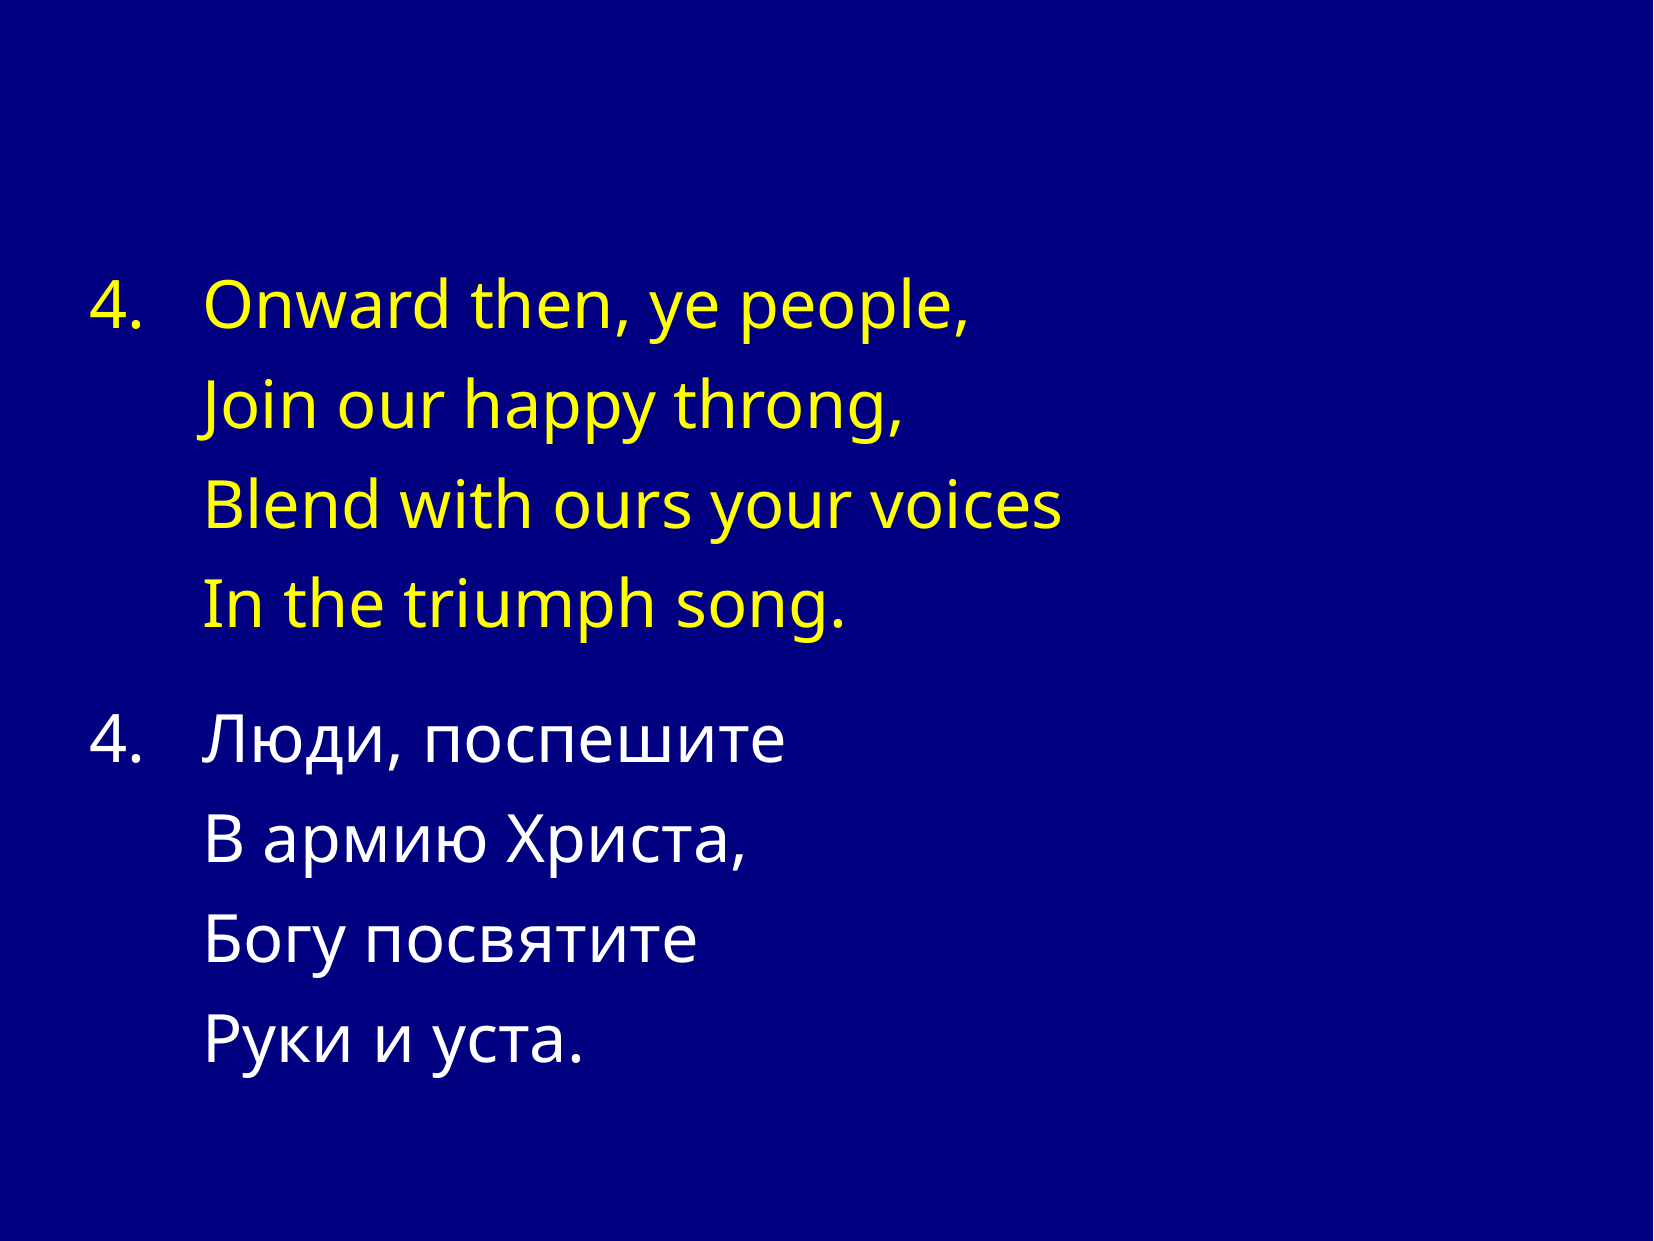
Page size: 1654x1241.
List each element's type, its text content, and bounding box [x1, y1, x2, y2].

text_box 4. Onward then, ye people, Join our happy throng, Blend with ours your voices In the triumph song. [75, 150, 1576, 638]
text_box 4. Люди, поспешите В армию Христа, Богу посвятите Руки и уста. [75, 675, 1576, 1163]
